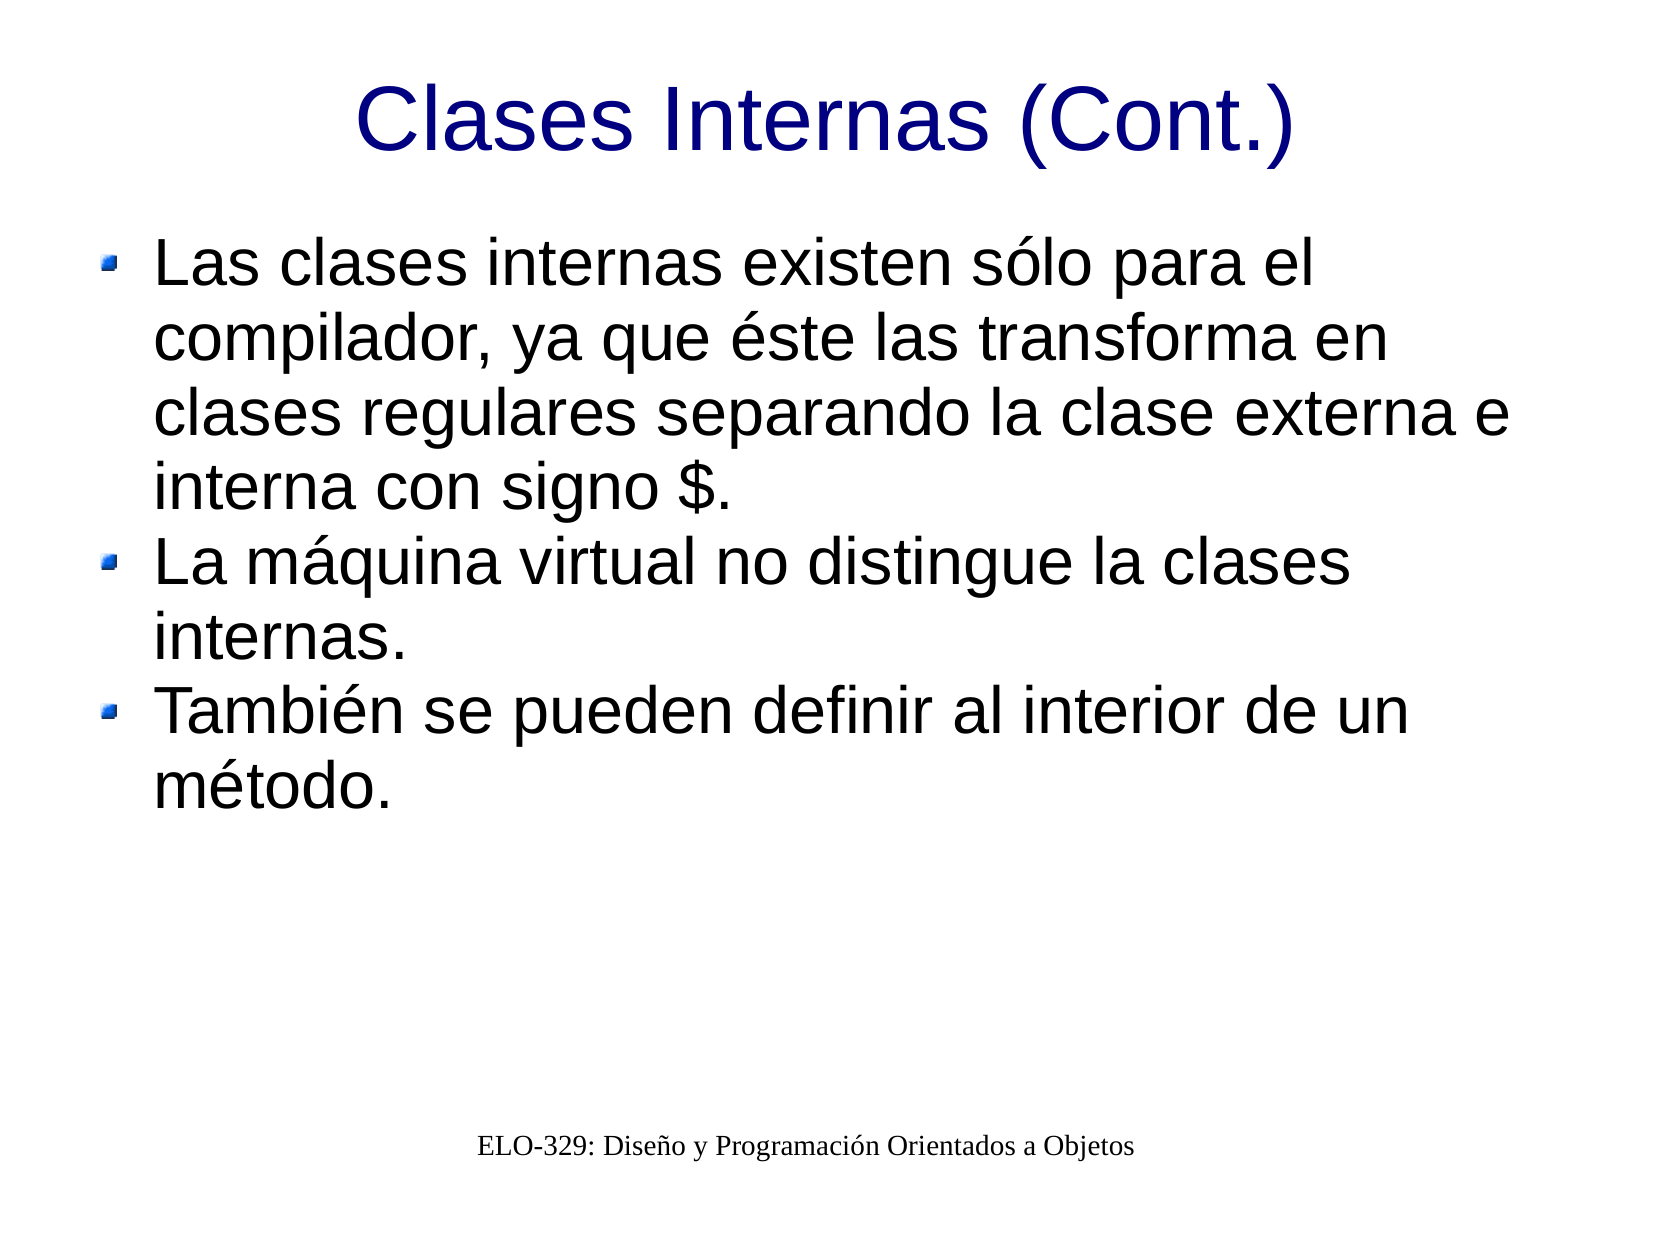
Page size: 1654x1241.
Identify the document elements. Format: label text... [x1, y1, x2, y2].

title Clases Internas (Cont.)‏ [82, 49, 1571, 188]
list Las clases internas existen sólo para el compilador, ya que éste las transforma en clases regulares separando la clase externa e interna con signo $. La máquina virtual no distingue la clases internas. También se pueden definir al interior de un método. [82, 225, 1571, 1126]
